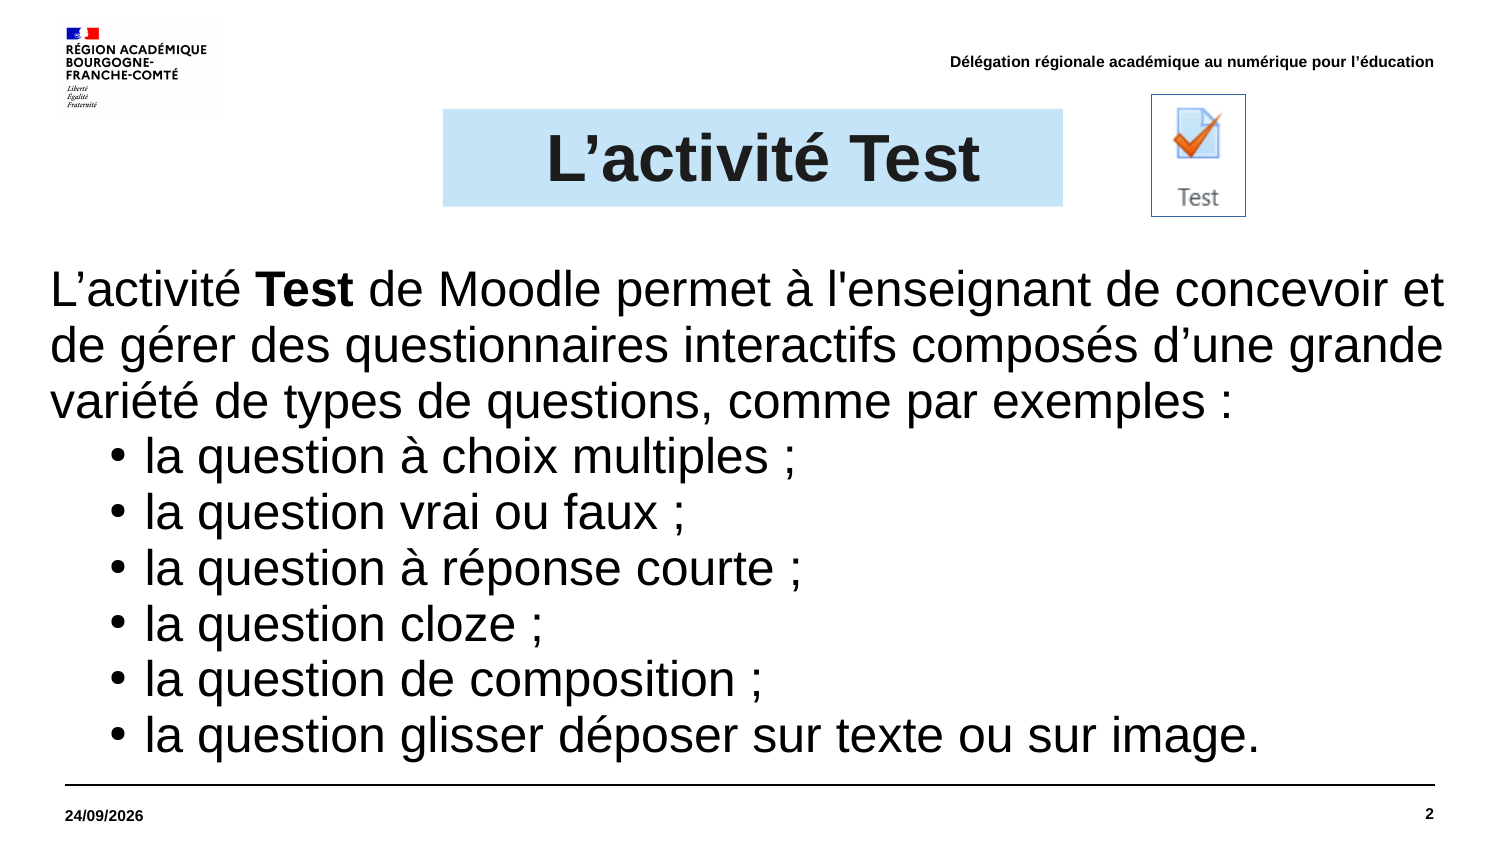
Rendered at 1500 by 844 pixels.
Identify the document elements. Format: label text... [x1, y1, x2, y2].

text_box L’activité Test de Moodle permet à l'enseignant de concevoir et de gérer des questionnaires interactifs composés d’une grande variété de types de questions, comme par exemples : la question à choix multiples ; la question vrai ou faux ; la question à réponse courte ; la question cloze ; la question de composition ; la question glisser déposer sur texte ou sur image. [35, 253, 1483, 771]
picture [55, 16, 218, 119]
text_box Délégation régionale académique au numérique pour l’éducation [944, 32, 1435, 91]
text_box L’activité Test [442, 108, 1063, 207]
text_box <numéro> [1213, 784, 1435, 843]
text_box 10/01/2023 [64, 787, 245, 843]
picture [1151, 94, 1246, 217]
